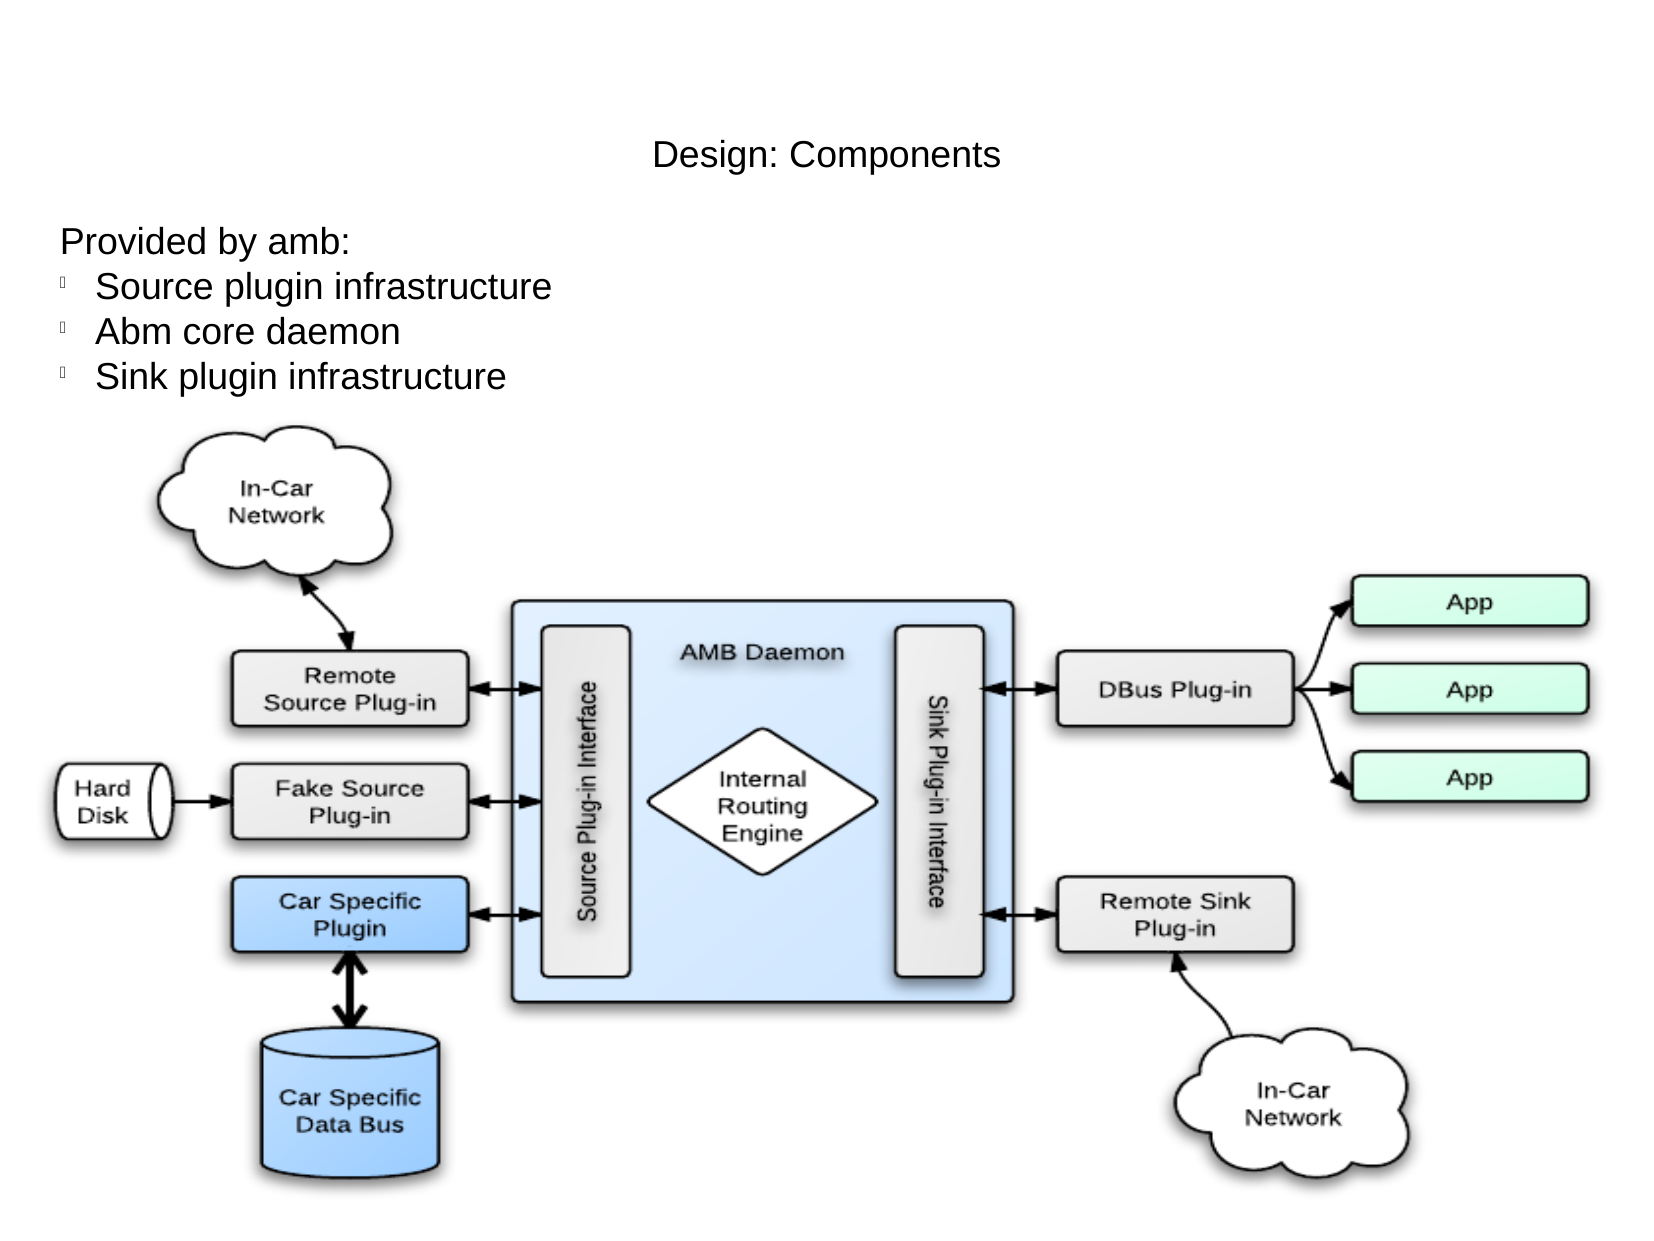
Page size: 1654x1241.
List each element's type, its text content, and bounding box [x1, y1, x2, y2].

text_box Provided by amb: Source plugin infrastructure Abm core daemon Sink plugin infrastructure [44, 210, 495, 393]
text_box Design: Components [82, 49, 1571, 257]
picture [36, 419, 1606, 1201]
